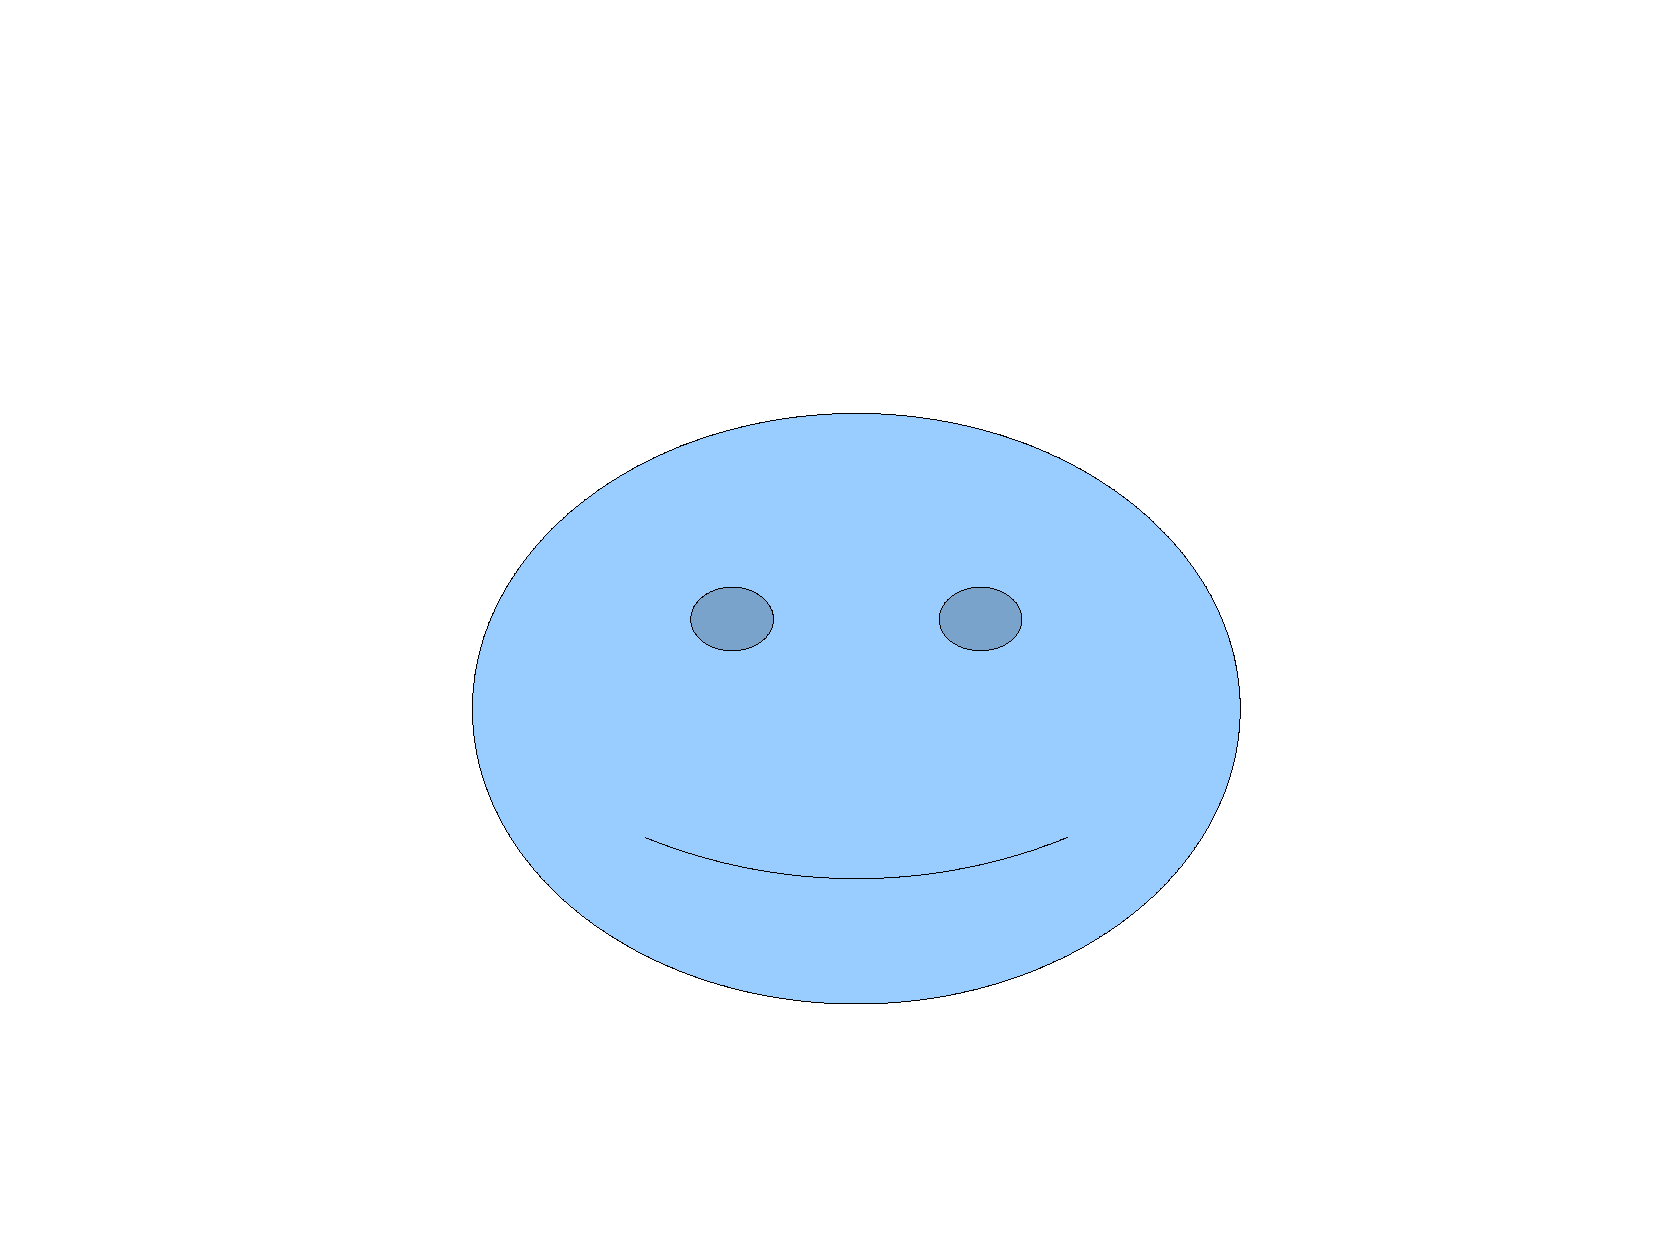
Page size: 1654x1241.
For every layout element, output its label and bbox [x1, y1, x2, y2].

text_box [472, 413, 1241, 1004]
